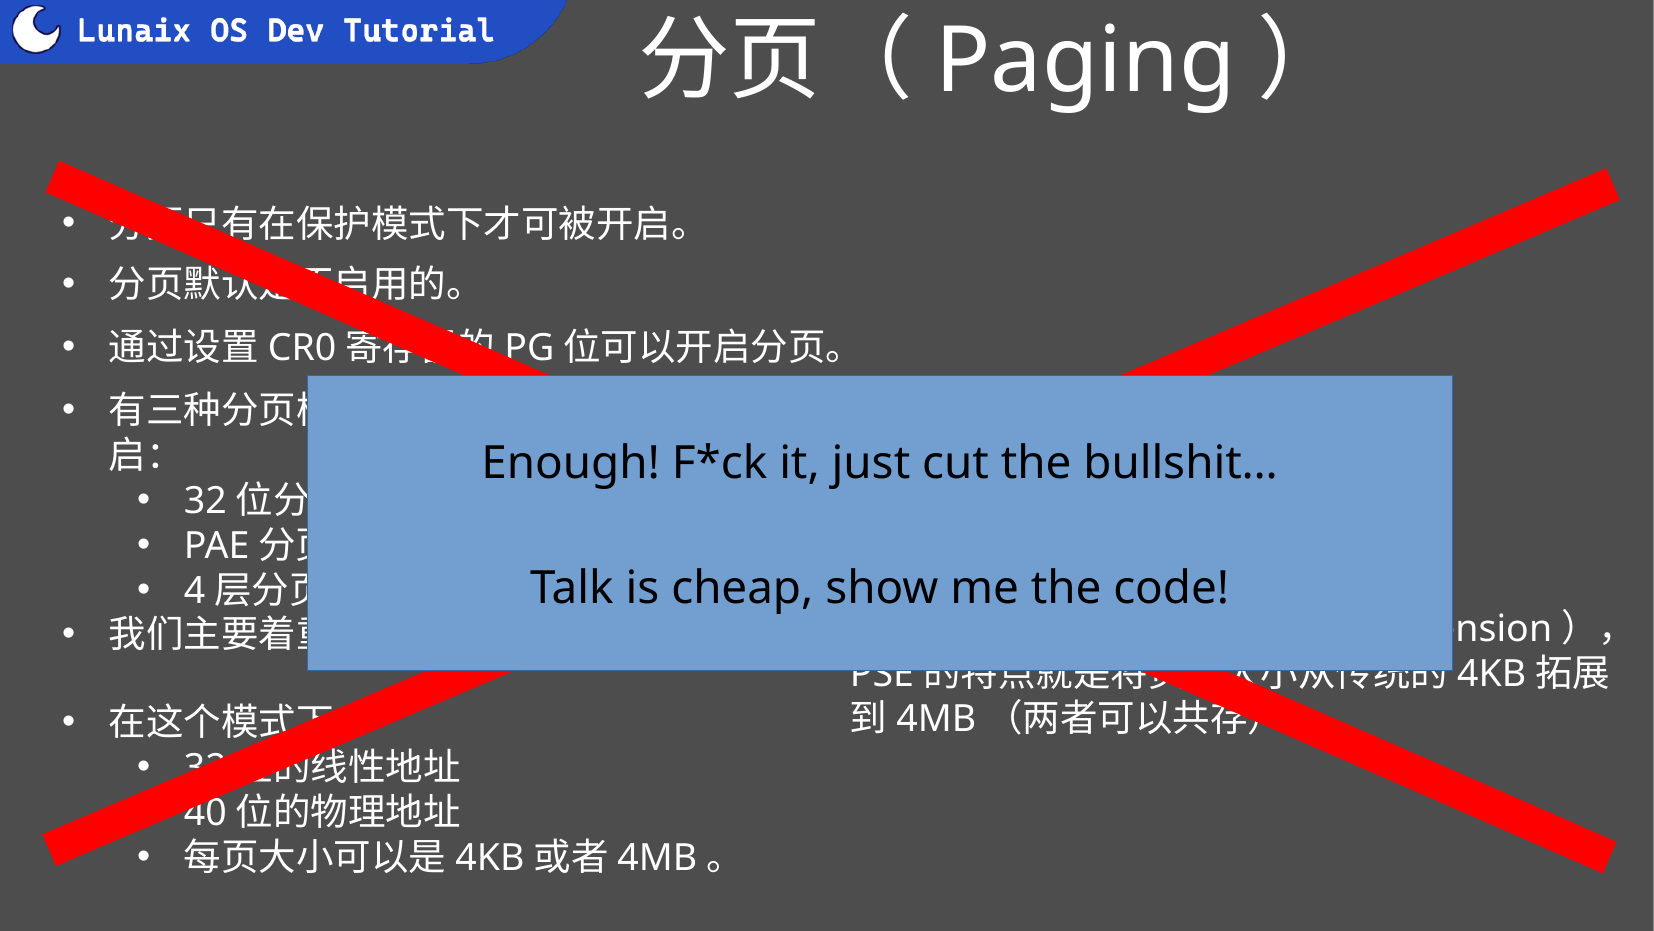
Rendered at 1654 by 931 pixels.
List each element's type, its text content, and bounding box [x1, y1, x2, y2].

text_box 分页默认是不启用的。 [47, 252, 319, 313]
text_box [42, 671, 514, 866]
text_box Enough! F*ck it, just cut the bullshit… Talk is cheap, show me the code! [307, 375, 1453, 671]
text_box 在这个模式下： 32位的线性地址 40位的物理地址 每页大小可以是4KB或者4MB。 [47, 690, 1006, 886]
text_box 40位地址？我们不是32位的吗？ 这个和PSE有关系（Page Size Extension），PSE的特点就是将页的大小从传统的4KB拓展到4MB（两者可以共存）。 [1245, 506, 1642, 837]
picture [0, 0, 1654, 931]
text_box 通过设置CR0寄存器的PG位可以开启分页。 [47, 315, 461, 376]
text_box 分页默认是不启用的。 [271, 252, 1006, 313]
text_box 分页只有在保护模式下才可被开启。 [134, 192, 1006, 252]
text_box 在这个模式下： 32位的线性地址 40位的物理地址 每页大小可以是4KB或者4MB。 [47, 690, 378, 831]
text_box [1140, 671, 1617, 874]
title 分页（Paging） [623, 0, 1654, 127]
text_box 我们主要着重讨论32位分页模式。 [47, 602, 307, 663]
text_box 有三种分页模式，可通过设置不同寄存器的指定位来开启： 32位分页 PAE分页 4层分页（用于IA-32e模式） [47, 378, 307, 602]
text_box 40位地址？我们不是32位的吗？ 这个和PSE有关系（Page Size Extension），PSE的特点就是将页的大小从传统的4KB拓展到4MB（两者可以共存）。 [835, 671, 1517, 837]
text_box 通过设置CR0寄存器的PG位可以开启分页。 [415, 315, 1006, 375]
text_box [45, 160, 550, 375]
text_box [1120, 168, 1620, 375]
text_box 分页只有在保护模式下才可被开启。 [47, 194, 179, 252]
